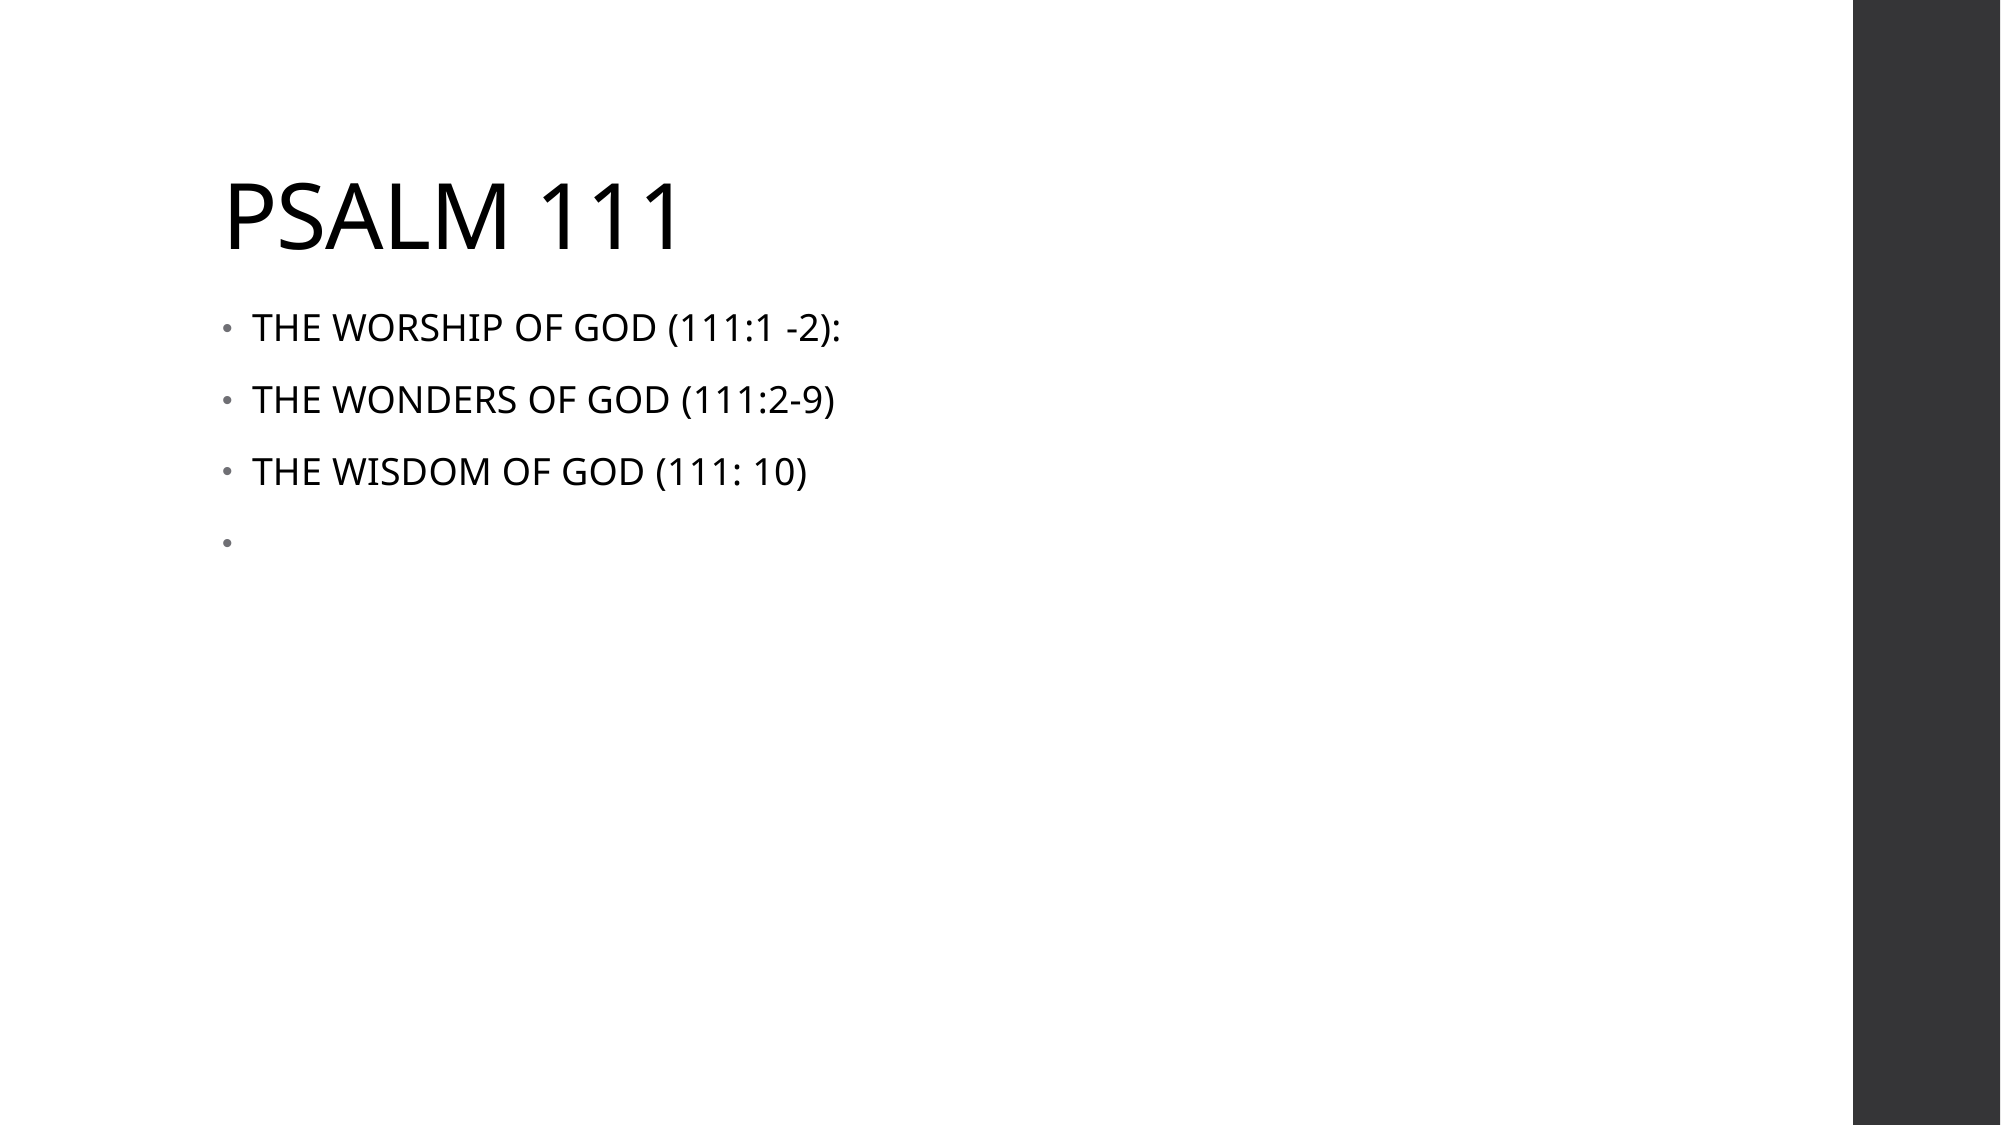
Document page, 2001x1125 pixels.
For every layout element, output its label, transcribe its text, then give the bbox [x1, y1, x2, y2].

list THE WORSHIP OF GOD (111:1 -2): THE WONDERS OF GOD (111:2-9) THE WISDOM OF GOD (111: 10) [206, 299, 1617, 1014]
title PSALM 111 [206, 60, 1797, 278]
